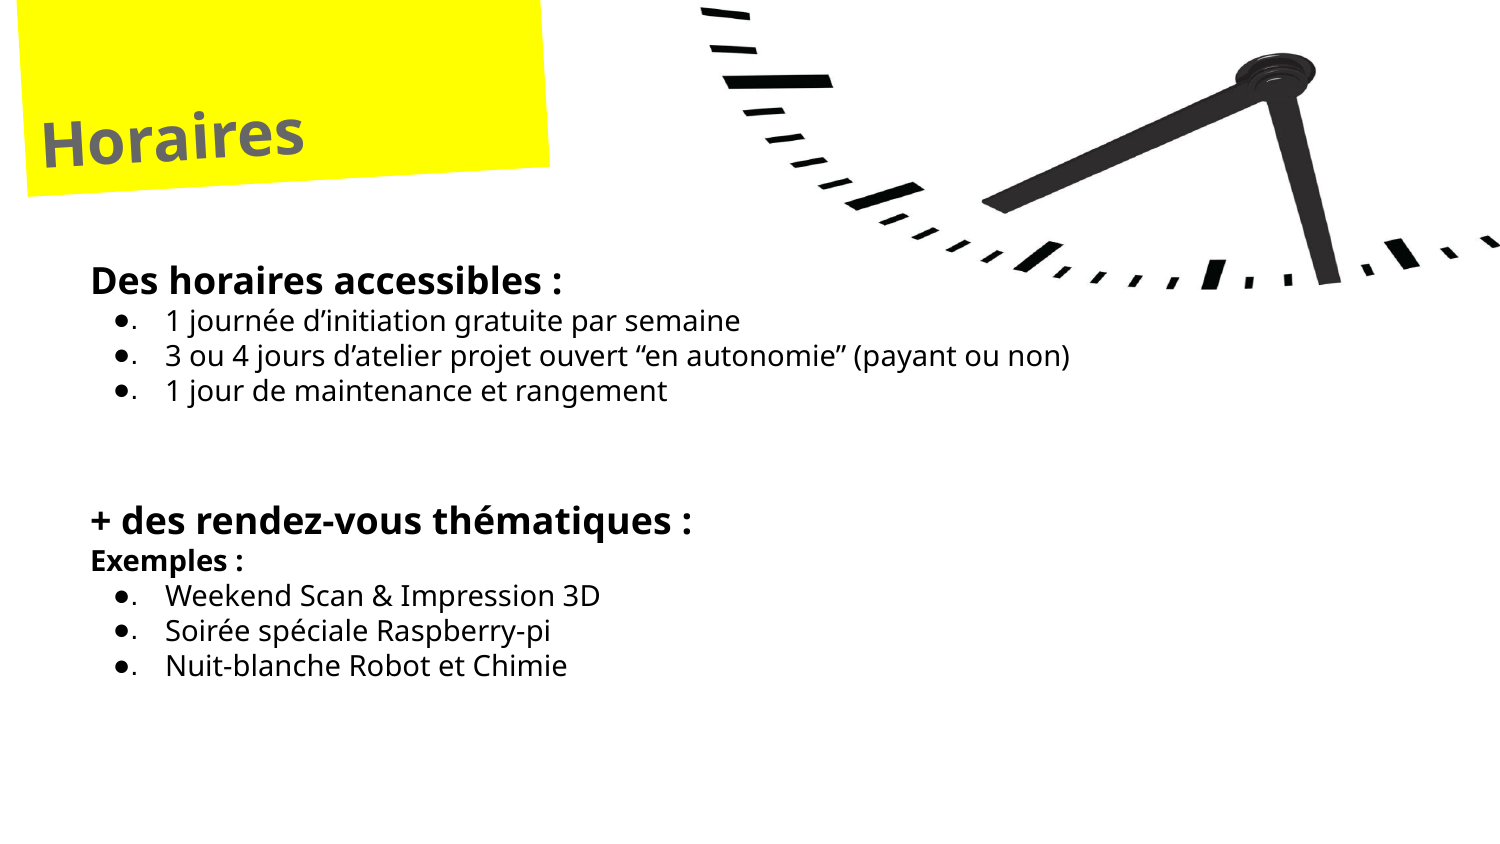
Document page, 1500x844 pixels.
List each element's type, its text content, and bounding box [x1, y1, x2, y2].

list Des horaires accessibles : 1 journée d’initiation gratuite par semaine 3 ou 4 jours d’atelier projet ouvert “en autonomie” (payant ou non) 1 jour de maintenance et rangement + des rendez-vous thématiques : Exemples : Weekend Scan & Impression 3D Soirée spéciale Raspberry-pi Nuit-blanche Robot et Chimie [75, 196, 1425, 808]
title Horaires [16, 0, 550, 197]
picture [661, 0, 1500, 422]
